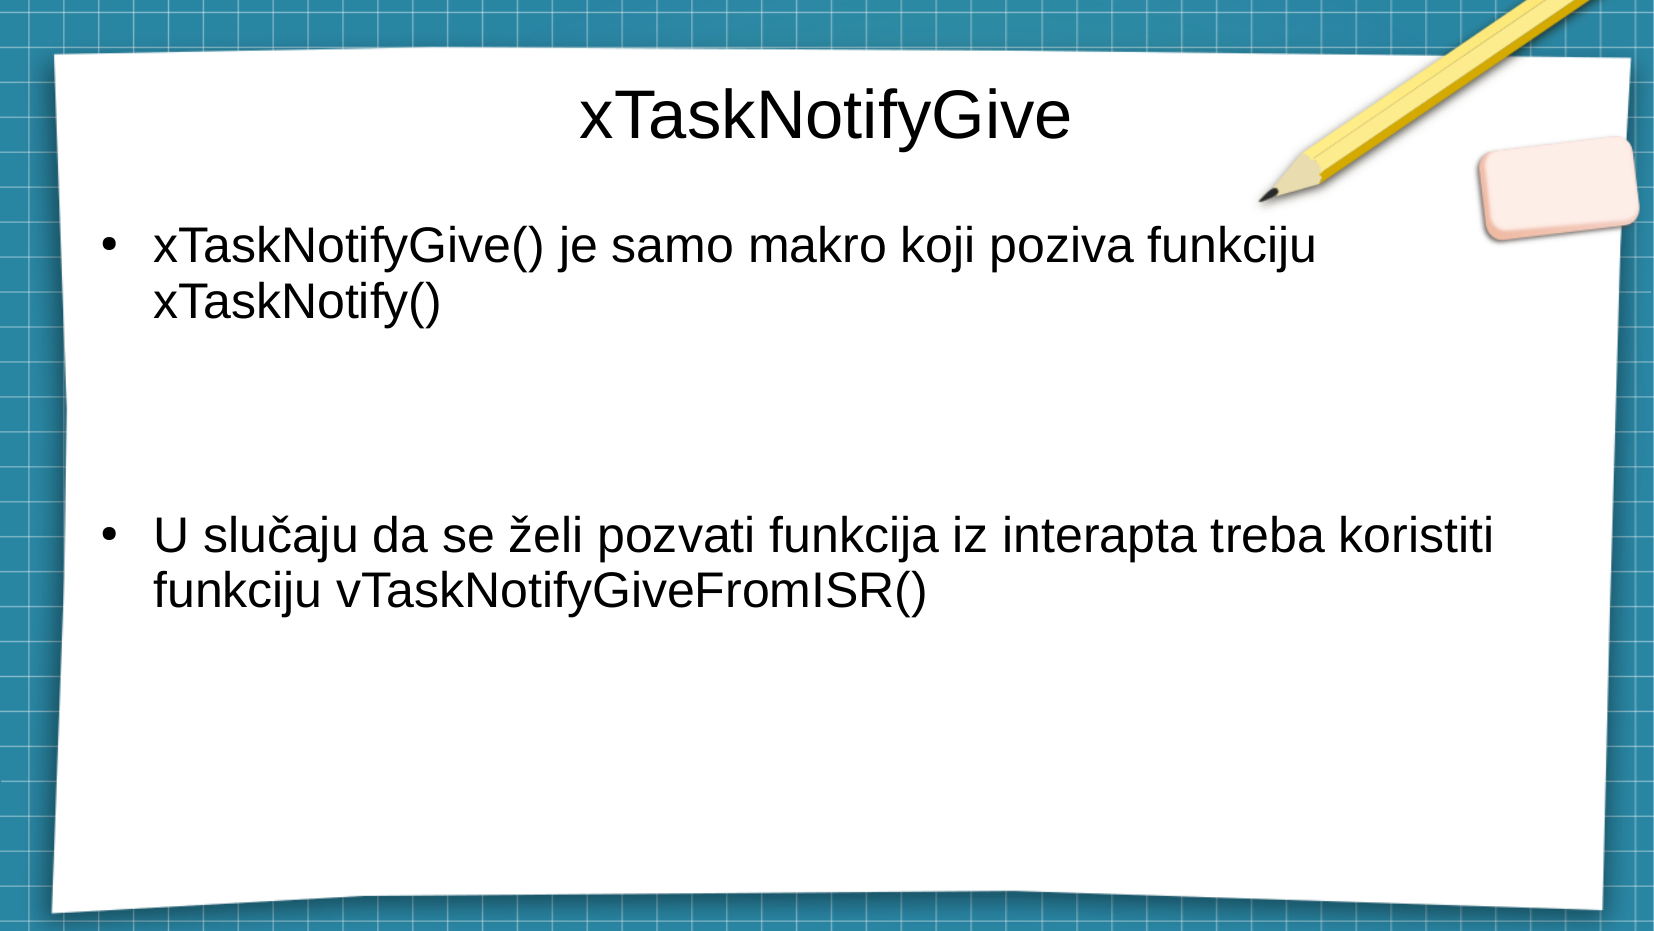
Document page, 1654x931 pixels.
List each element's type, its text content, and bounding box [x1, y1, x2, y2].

title xTaskNotifyGive [82, 37, 1571, 193]
picture [0, 0, 1654, 931]
list xTaskNotifyGive() je samo makro koji poziva funkciju xTaskNotify() U slučaju da se želi pozvati funkcija iz interapta treba koristiti funkciju vTaskNotifyGiveFromISR() [82, 217, 1571, 758]
